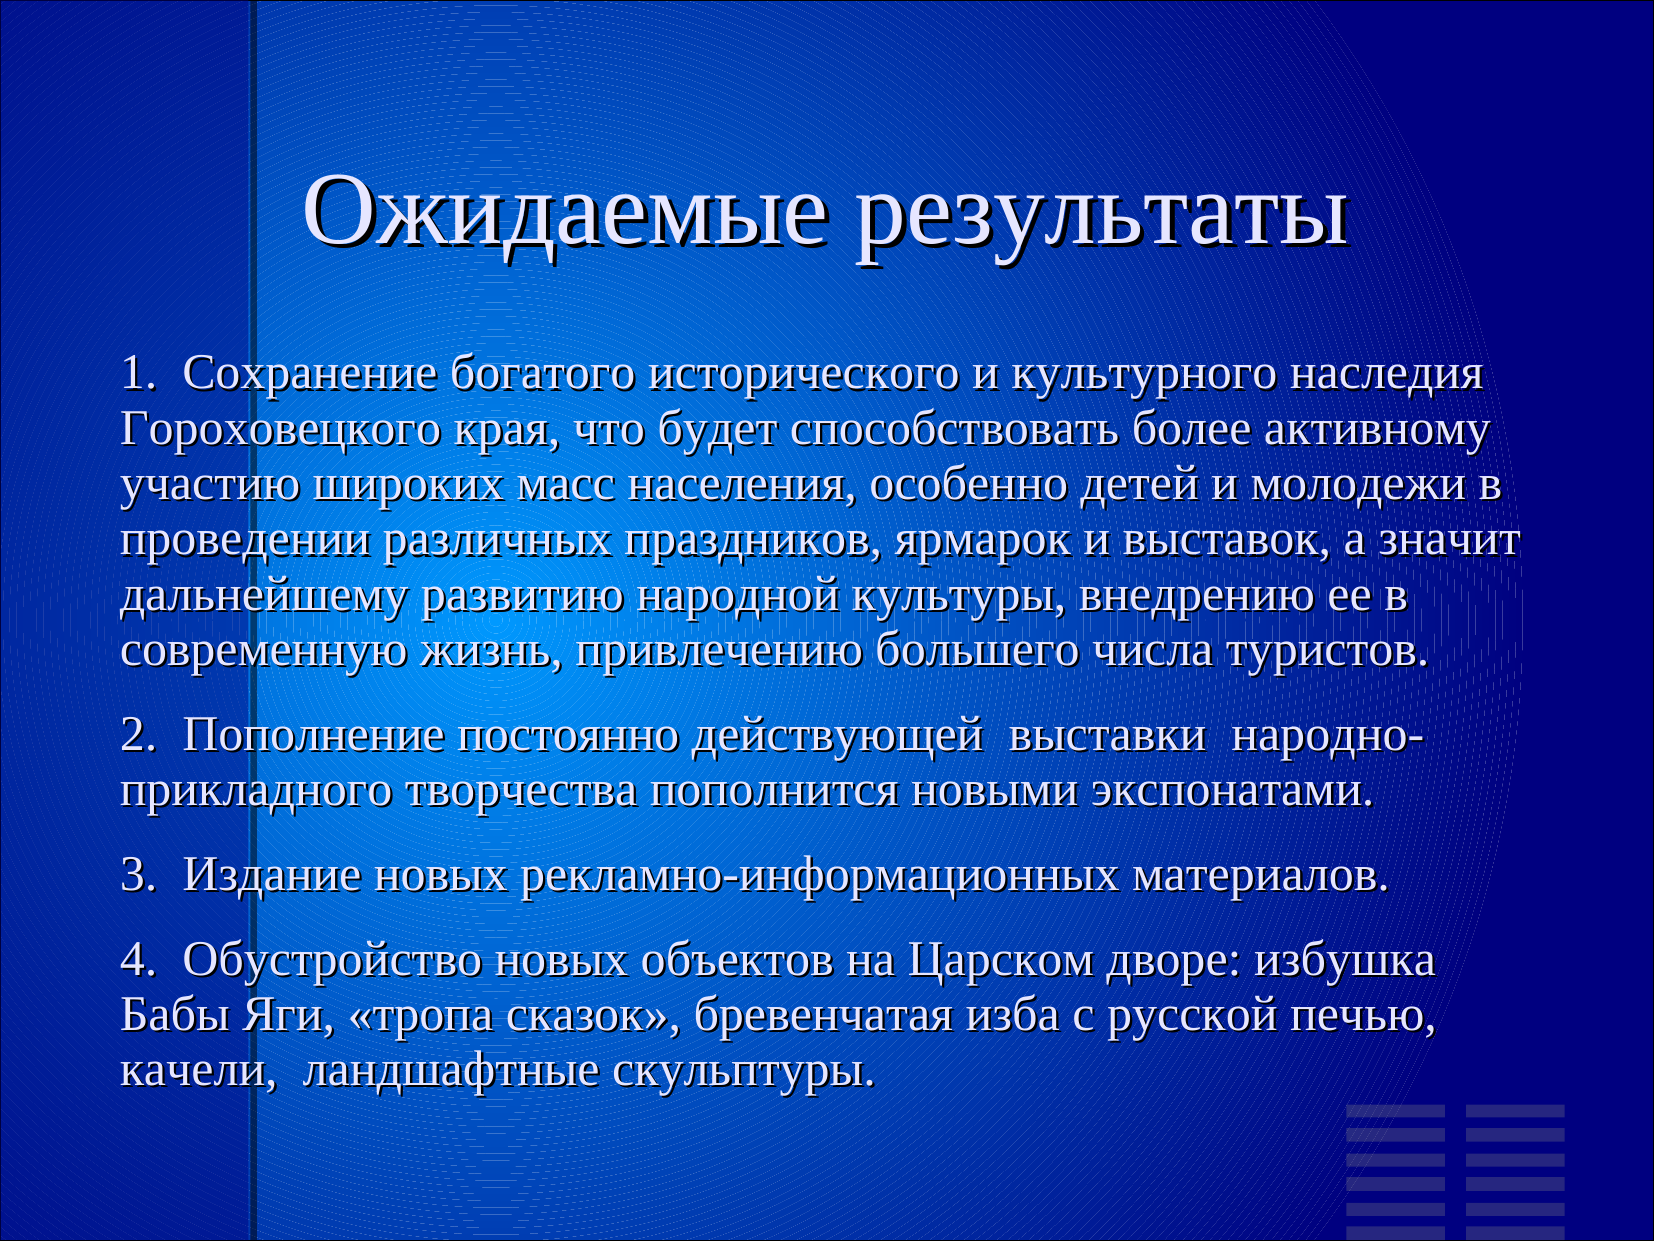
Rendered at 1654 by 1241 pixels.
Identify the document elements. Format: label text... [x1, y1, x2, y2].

title Ожидаемые результаты [119, 104, 1533, 312]
list 1. Сохранение богатого исторического и культурного наследия Гороховецкого края, что будет способствовать более активному участию широких масс населения, особенно детей и молодежи в проведении различных праздников, ярмарок и выставок, а значит дальнейшему развитию народной культуры, внедрению ее в современную жизнь, привлечению большего числа туристов. 2. Пополнение постоянно действующей выставки народно-прикладного творчества пополнится новыми экспонатами. 3. Издание новых рекламно-информационных материалов. 4. Обустройство новых объектов на Царском дворе: избушка Бабы Яги, «тропа сказок», бревенчатая изба с русской печью, качели, ландшафтные скульптуры. [119, 344, 1533, 1126]
